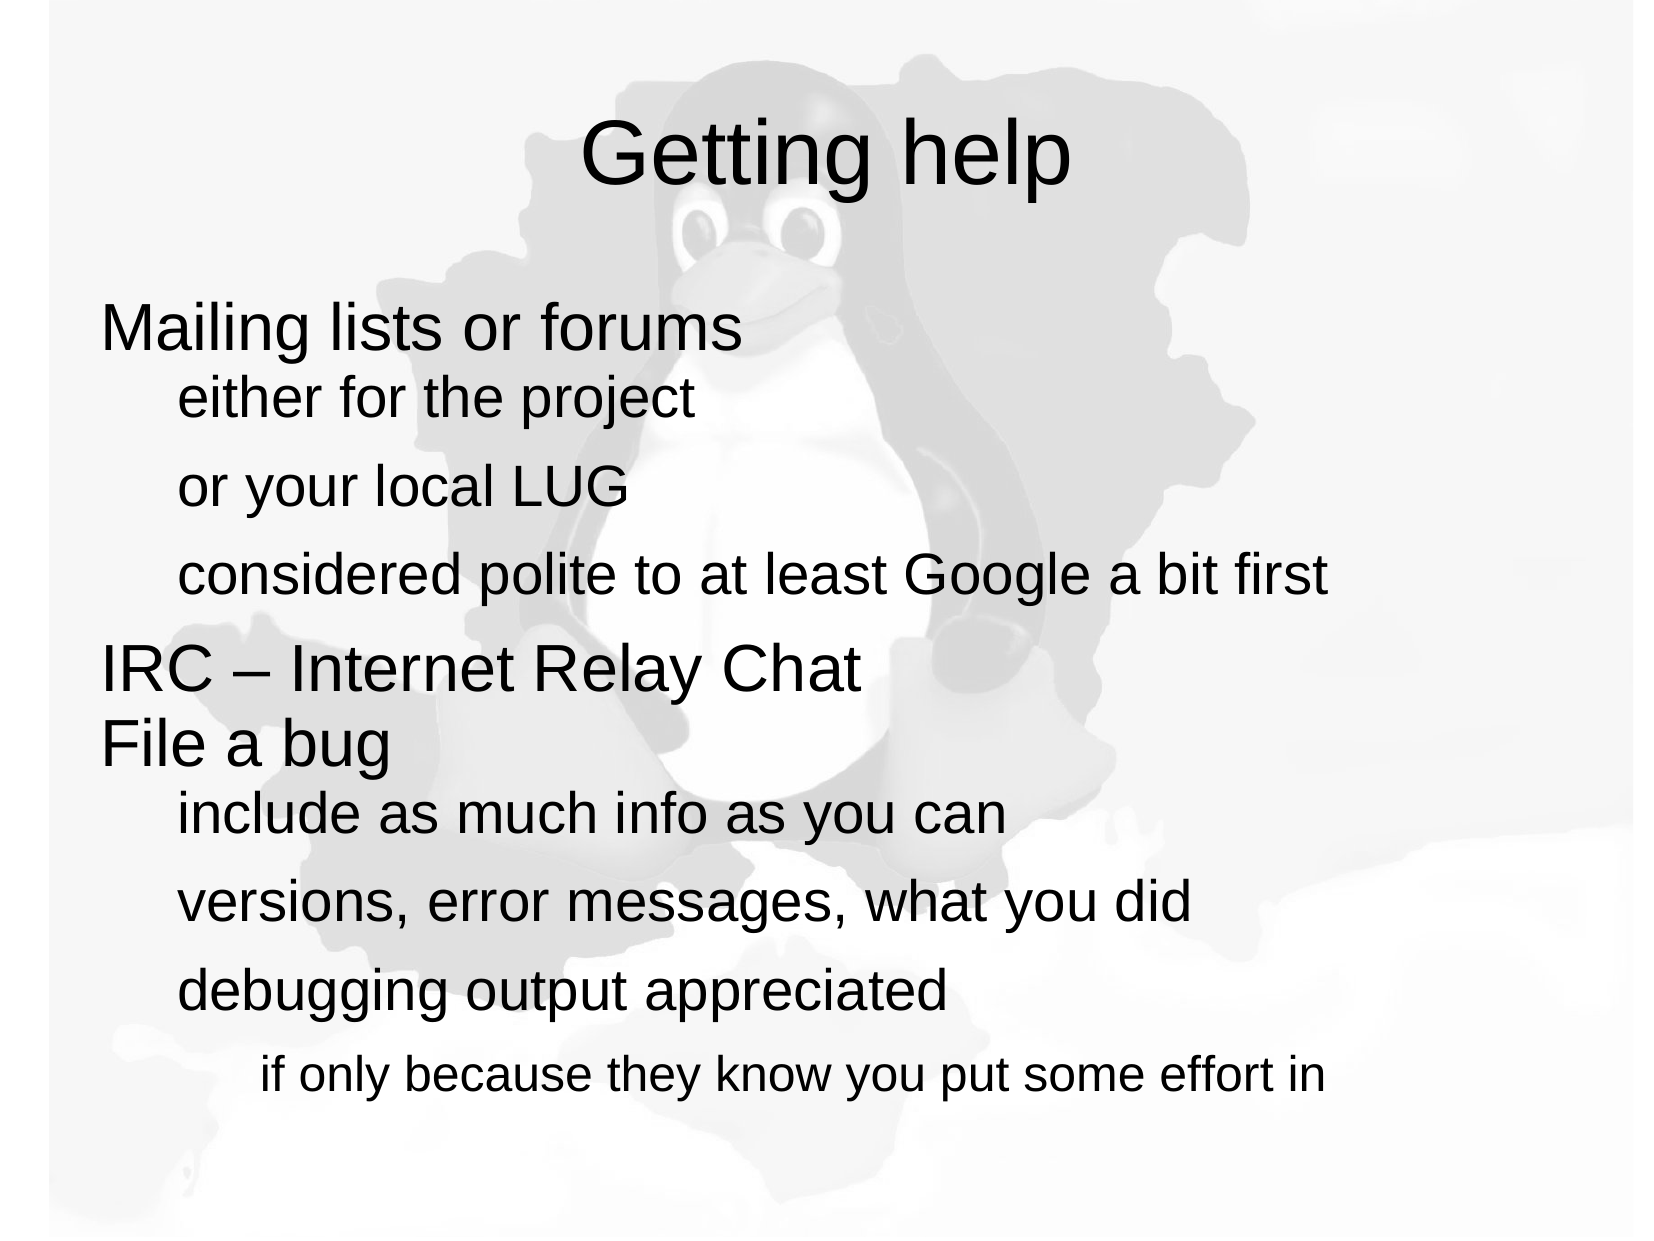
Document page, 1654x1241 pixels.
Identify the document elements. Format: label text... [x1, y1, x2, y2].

picture [49, 0, 1634, 1237]
list Mailing lists or forums either for the project or your local LUG considered polite to at least Google a bit first IRC – Internet Relay Chat File a bug include as much info as you can versions, error messages, what you did debugging output appreciated if only because they know you put some effort in [82, 290, 1571, 1109]
title Getting help [82, 49, 1571, 257]
